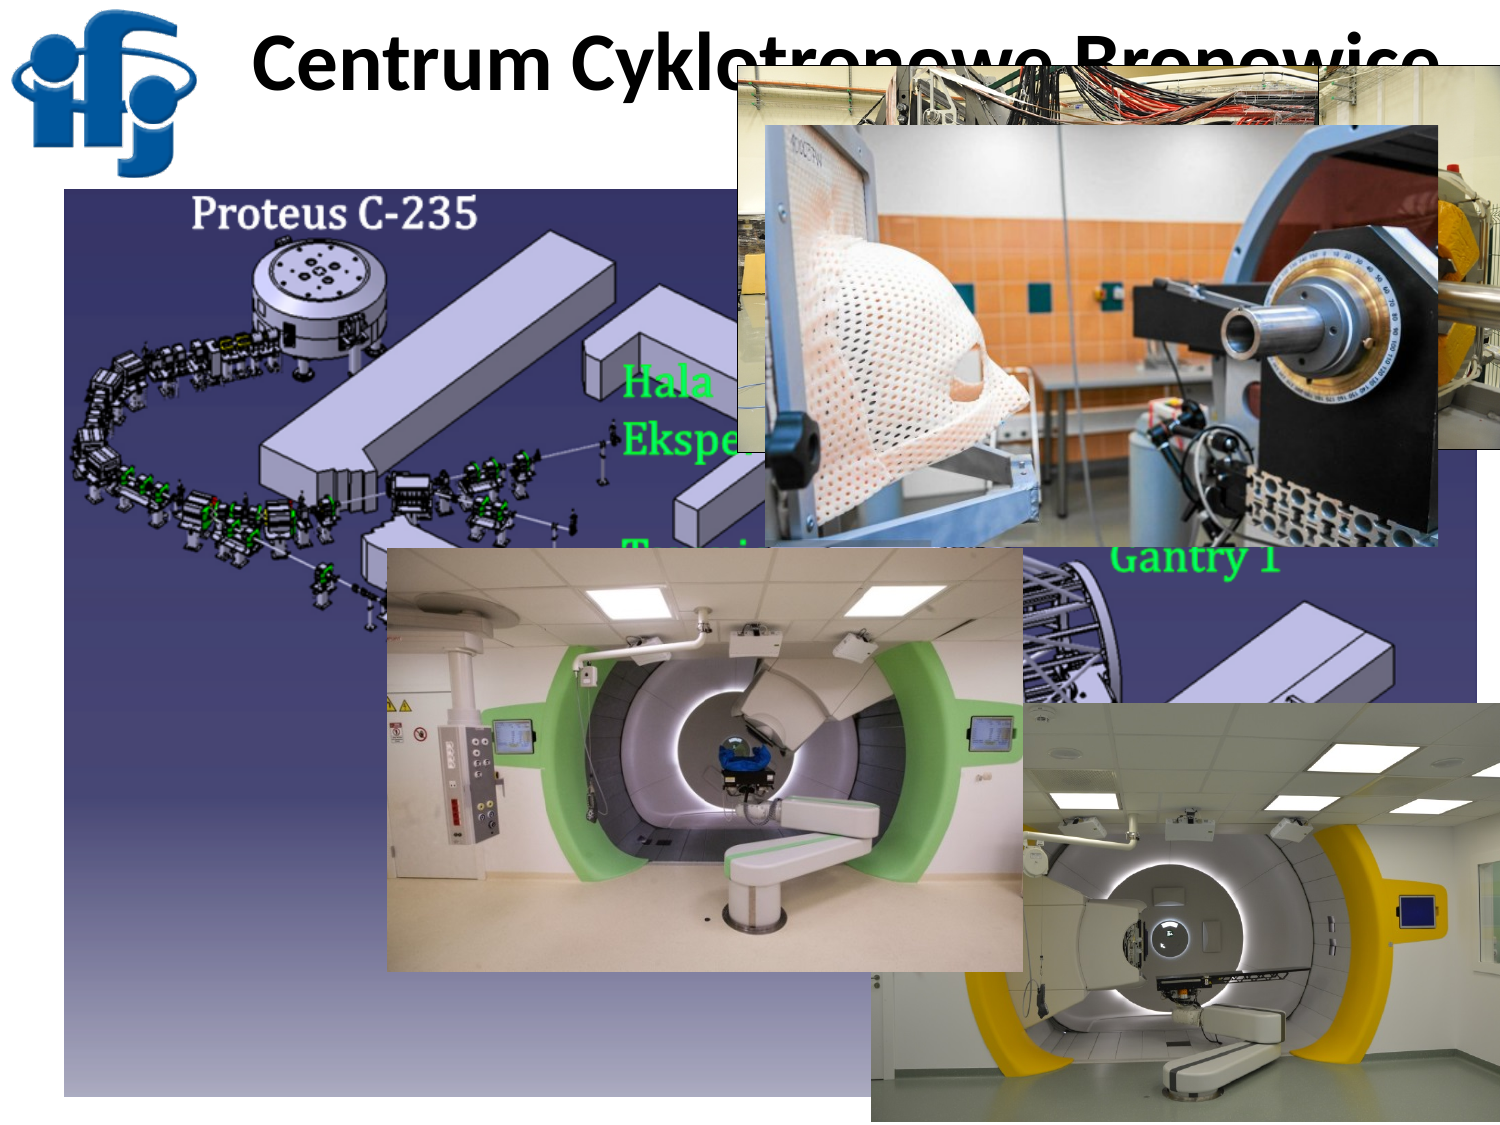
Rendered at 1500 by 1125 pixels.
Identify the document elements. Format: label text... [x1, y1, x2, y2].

title Centrum Cyklotronowe Bronowice [194, 0, 1500, 149]
picture [11, 9, 197, 178]
picture [64, 66, 1500, 1122]
